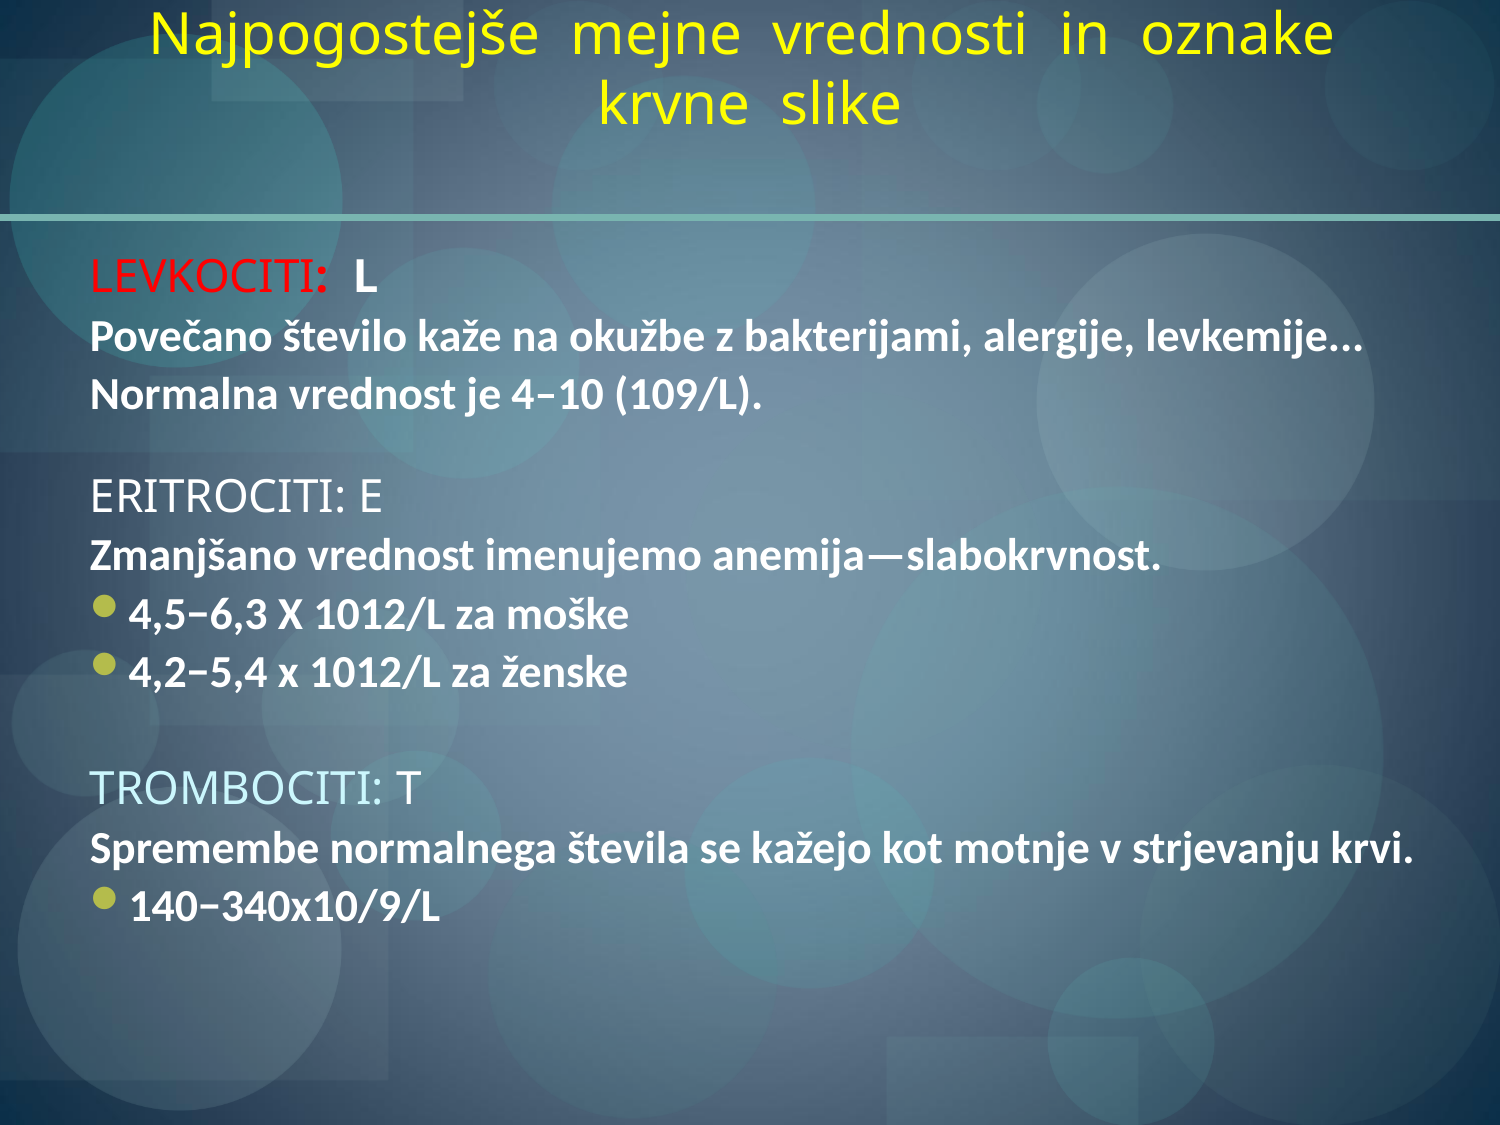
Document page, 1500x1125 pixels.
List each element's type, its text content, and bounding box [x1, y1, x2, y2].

text_box LEVKOCITI: L Povečano število kaže na okužbe z bakterijami, alergije, levkemije... Normalna vrednost je 4–10 (109/L). ERITROCITI: E Zmanjšano vrednost imenujemo anemija—slabokrvnost. 4,5−6,3 X 1012/L za moške 4,2−5,4 x 1012/L za ženske TROMBOCITI: T Spremembe normalnega števila se kažejo kot motnje v strjevanju krvi. 140−340x10/9/L [74, 249, 1471, 1125]
text_box Najpogostejše mejne vrednosti in oznake krvne slike [74, 26, 1425, 214]
picture [0, 0, 1500, 1125]
